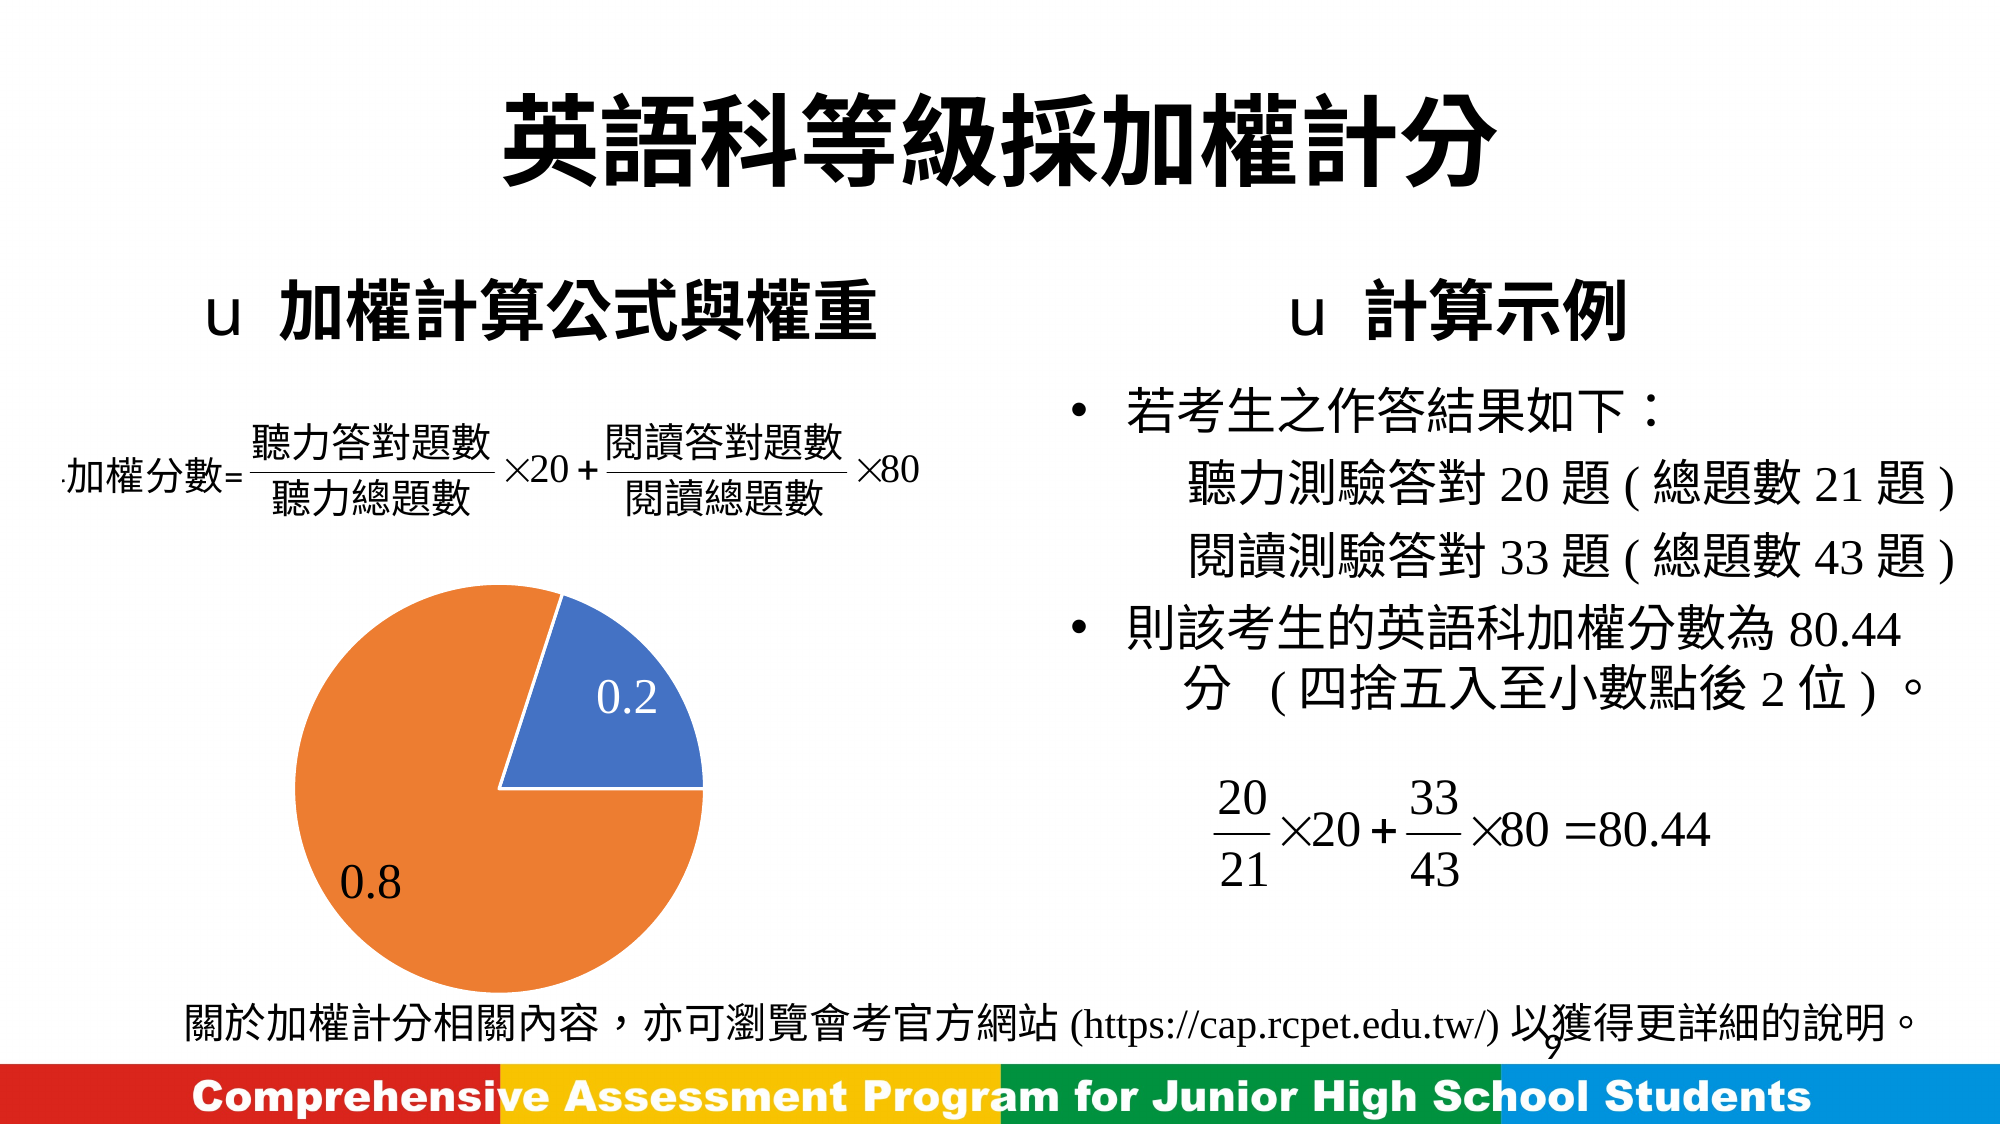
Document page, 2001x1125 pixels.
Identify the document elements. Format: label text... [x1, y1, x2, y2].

title 英語科等級採加權計分 [99, 45, 1900, 233]
text_box [1528, 1014, 1995, 1075]
chart [149, 553, 900, 1004]
list 計算示例 [1015, 251, 1901, 357]
list 加權計算公式與權重 [99, 251, 984, 357]
chart [1205, 765, 1718, 898]
list 若考生之作答結果如下： 聽力測驗答對20題(總題數21題) 閱讀測驗答對33題(總題數43題) 則該考生的英語科加權分數為80.44分 (四捨五入至小數點後2位)。 [1055, 371, 1976, 1014]
text_box 關於加權計分相關內容，亦可瀏覽會考官方網站(https://cap.rcpet.edu.tw/)以獲得更詳細的說明。 [168, 989, 1943, 1054]
picture [62, 398, 937, 549]
